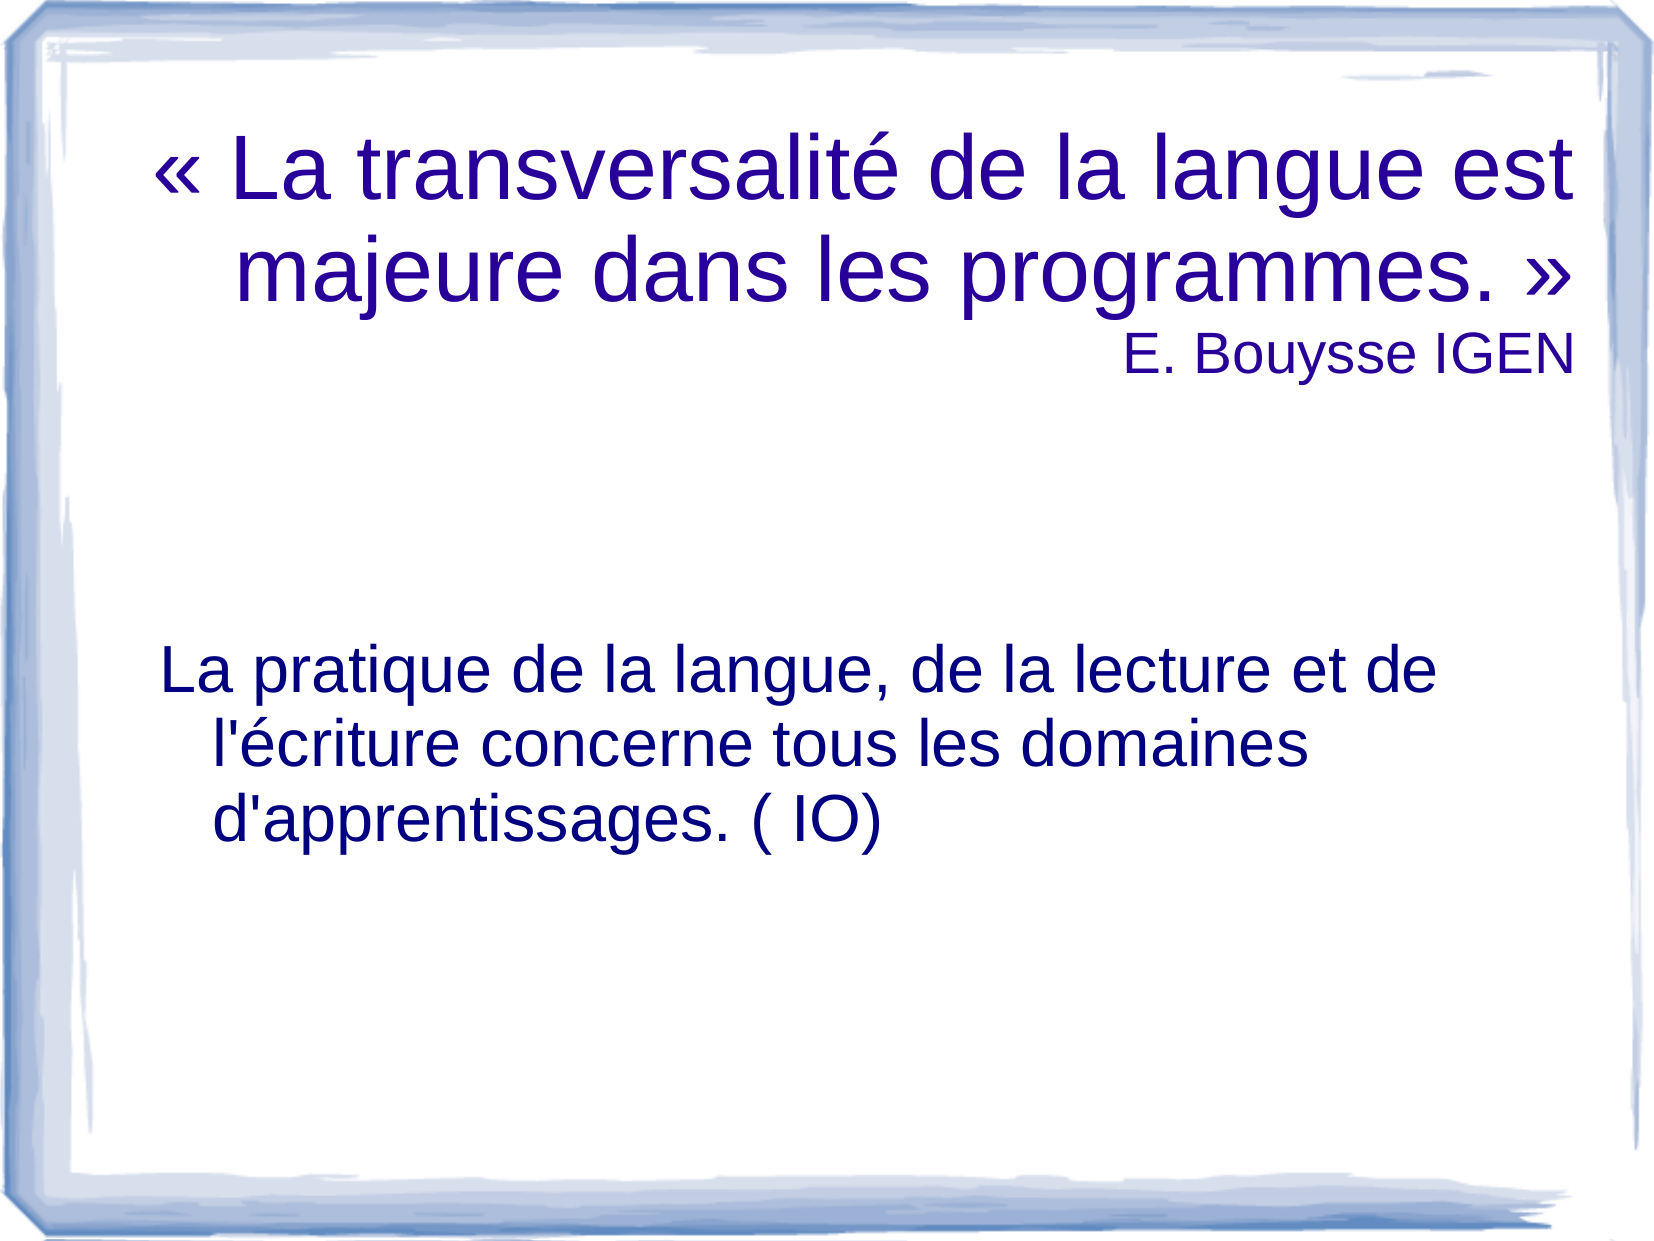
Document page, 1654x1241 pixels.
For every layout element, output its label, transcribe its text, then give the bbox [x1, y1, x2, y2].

list La pratique de la langue, de la lecture et de l'écriture concerne tous les domaines d'apprentissages. ( IO) [141, 628, 1595, 1241]
title « La transversalité de la langue est majeure dans les programmes. » E. Bouysse IGEN [88, 110, 1577, 388]
picture [0, 0, 1654, 1241]
